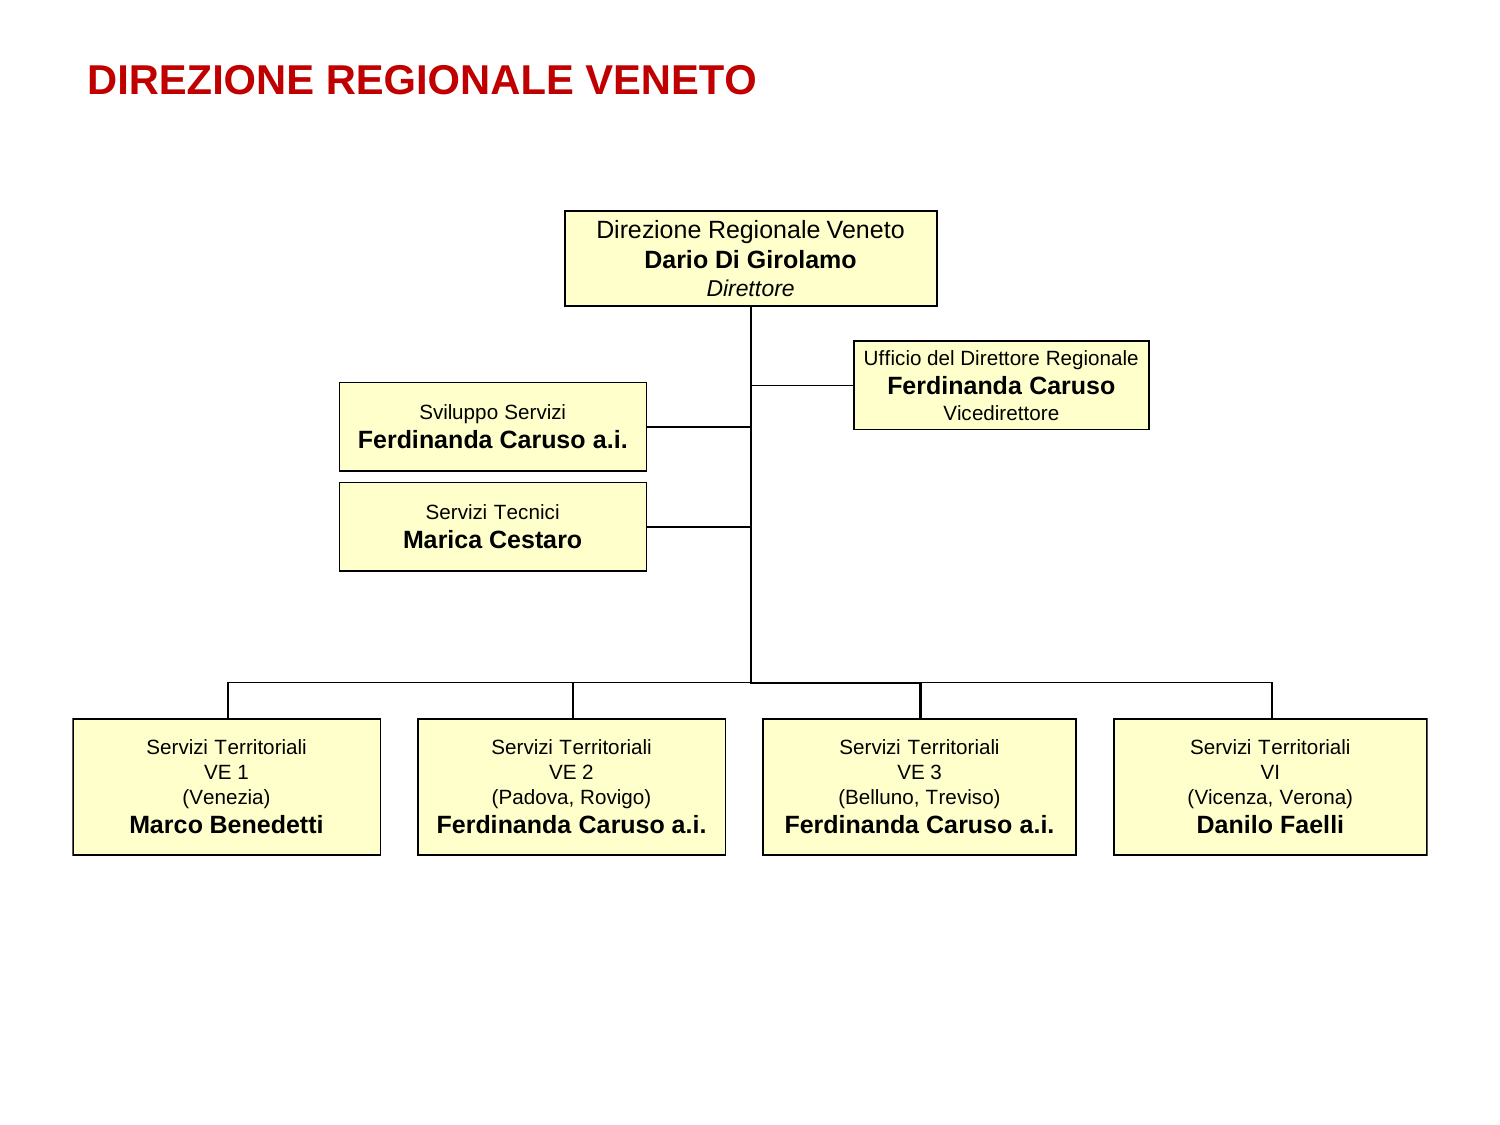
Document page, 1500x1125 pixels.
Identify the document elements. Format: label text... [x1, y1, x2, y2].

text_box DIREZIONE REGIONALE VENETO [72, 45, 1424, 128]
picture [72, 206, 1428, 856]
